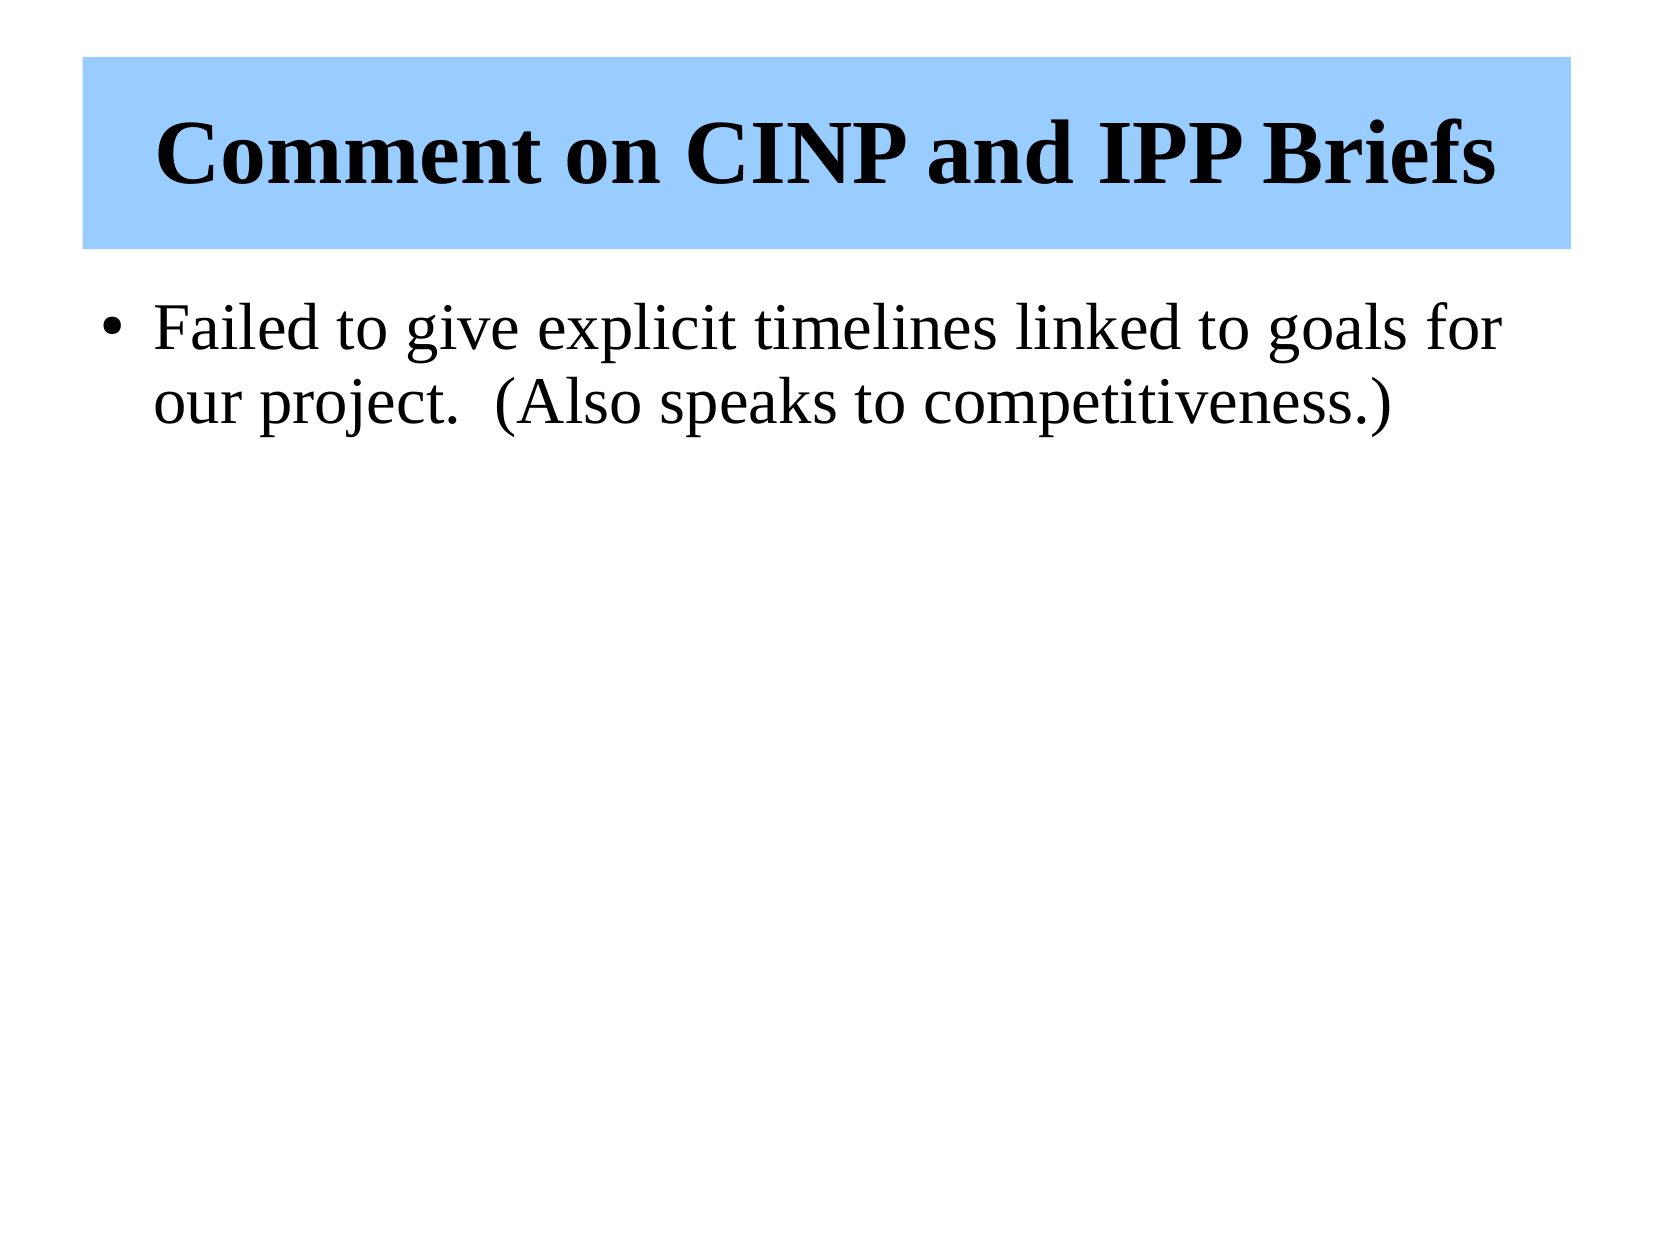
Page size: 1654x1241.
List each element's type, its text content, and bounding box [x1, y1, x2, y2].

title Comment on CINP and IPP Briefs [82, 56, 1571, 250]
list Failed to give explicit timelines linked to goals for our project. (Also speaks to competitiveness.) [82, 290, 1571, 1094]
